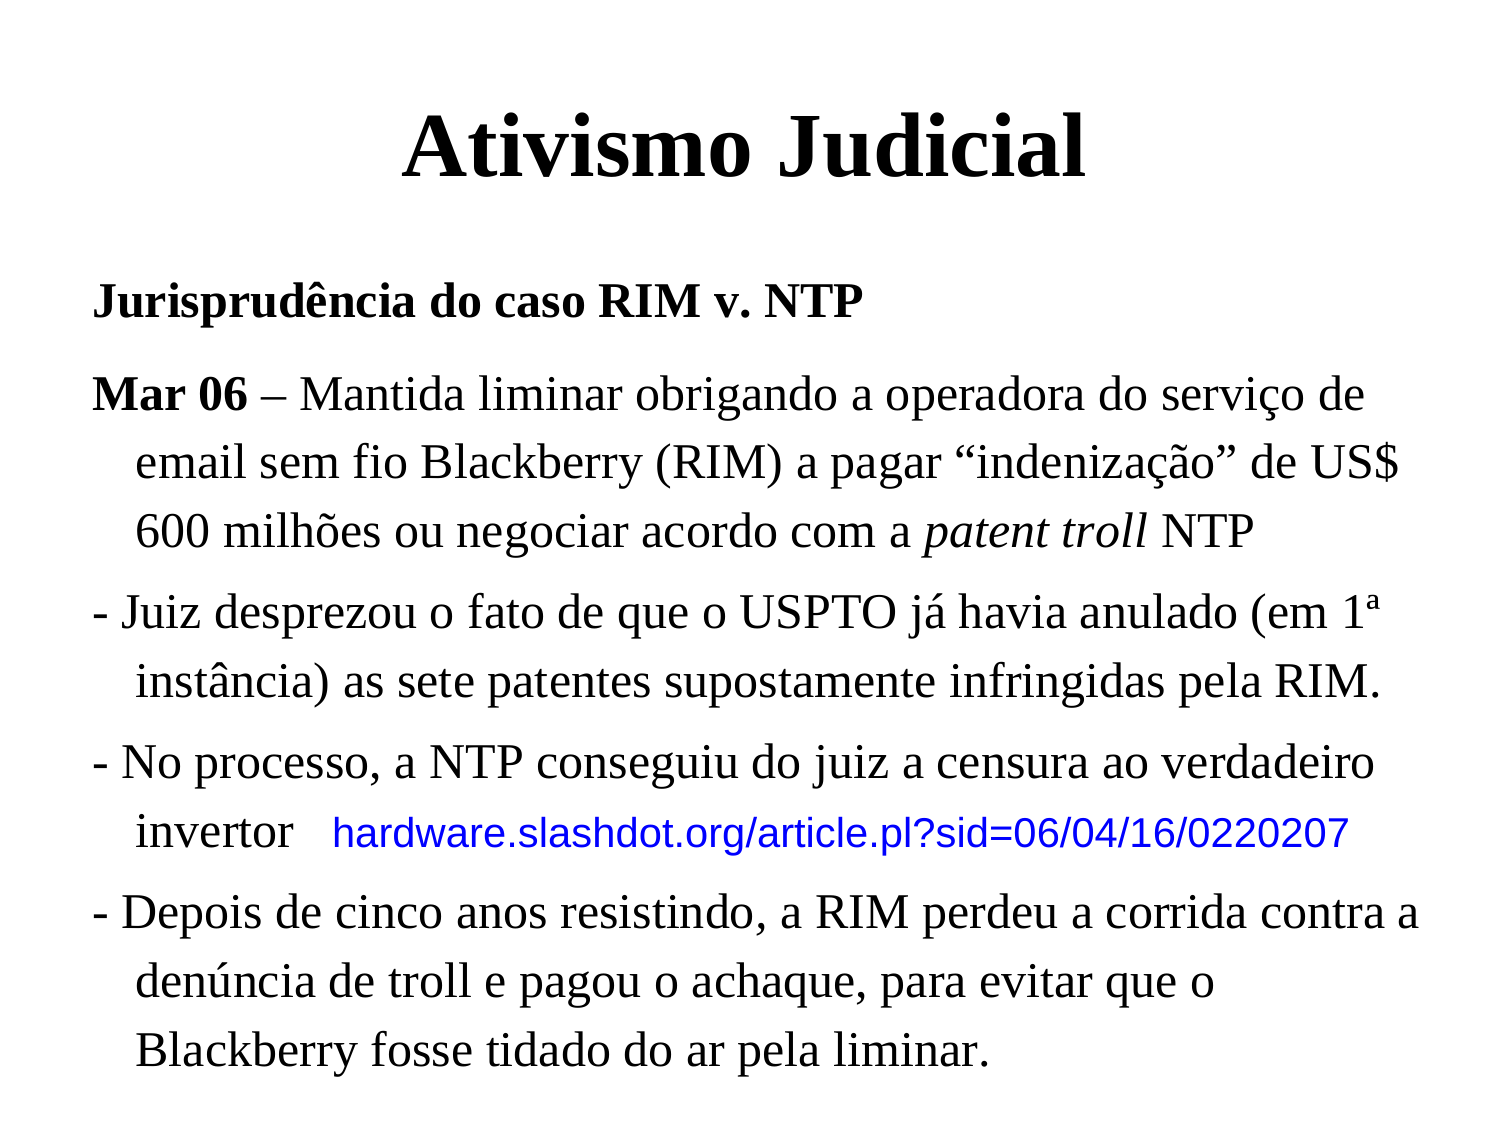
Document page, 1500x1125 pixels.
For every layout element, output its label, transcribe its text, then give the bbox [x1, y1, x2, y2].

title Ativismo Judicial [20, 62, 1469, 223]
text_box Jurisprudência do caso RIM v. NTP Mar 06 – Mantida liminar obrigando a operadora do serviço de email sem fio Blackberry (RIM) a pagar “indenização” de US$ 600 milhões ou negociar acordo com a patent troll NTP - Juiz desprezou o fato de que o USPTO já havia anulado (em 1ª instância) as sete patentes supostamente infringidas pela RIM. - No processo, a NTP conseguiu do juiz a censura ao verdadeiro invertor hardware.slashdot.org/article.pl?sid=06/04/16/0220207 - Depois de cinco anos resistindo, a RIM perdeu a corrida contra a denúncia de troll e pagou o achaque, para evitar que o Blackberry fosse tidado do ar pela liminar. [91, 152, 1421, 996]
